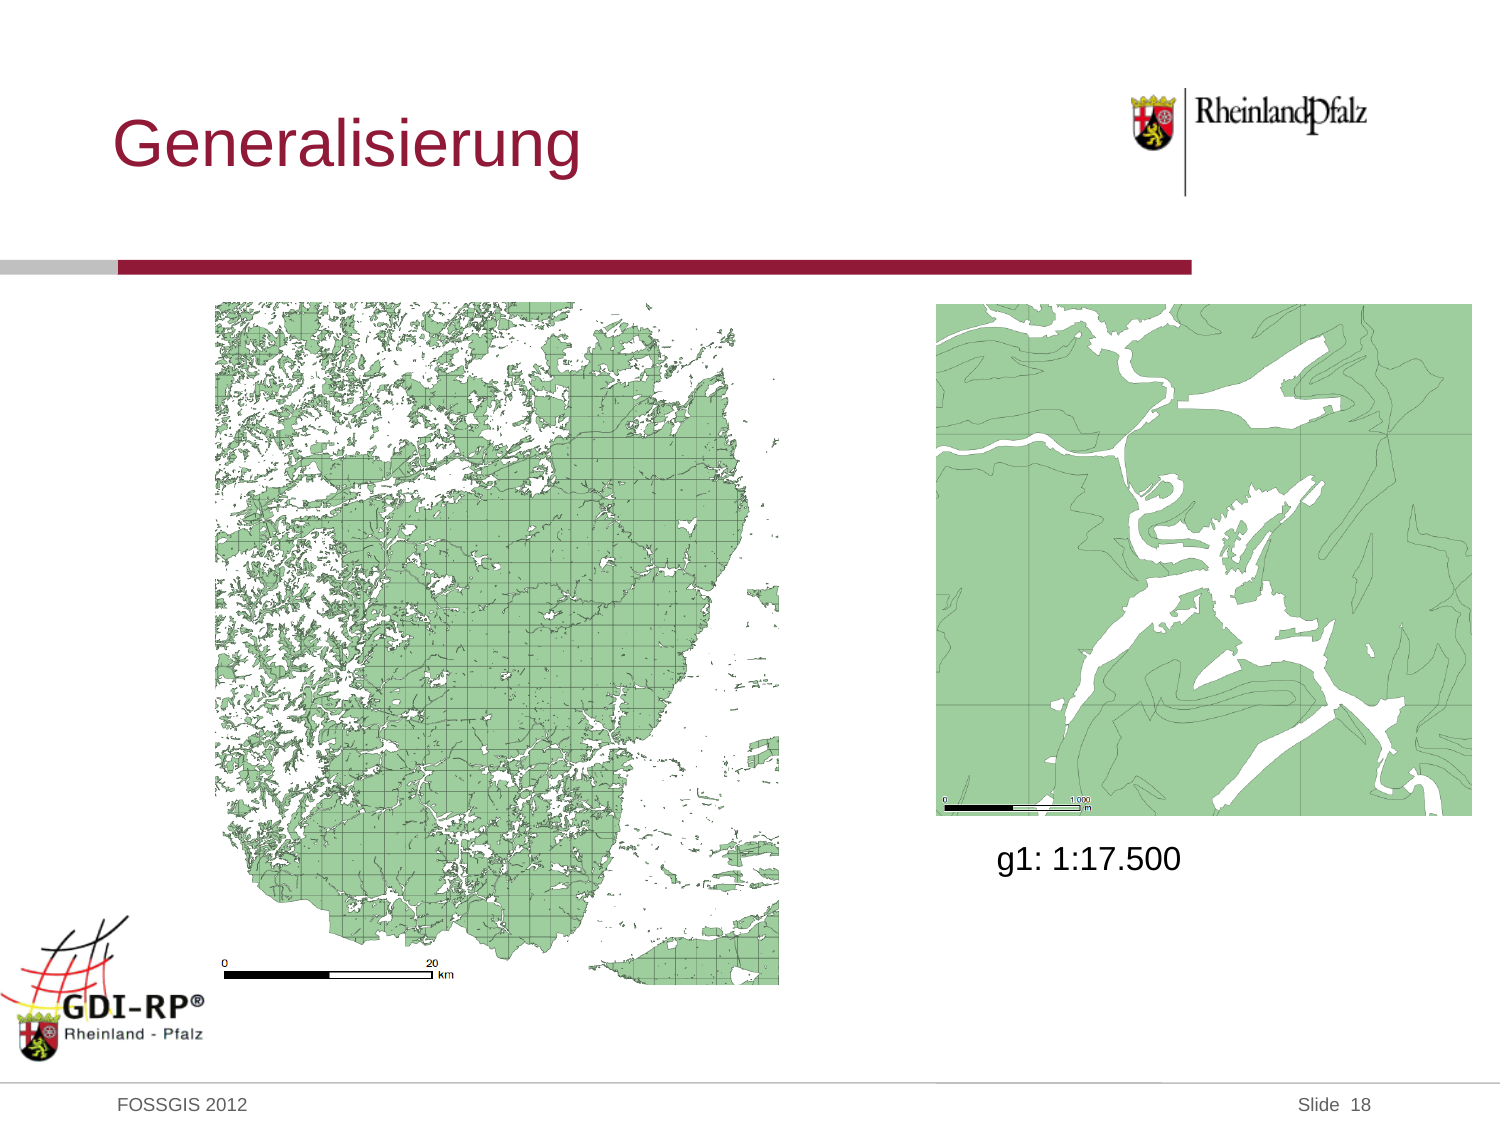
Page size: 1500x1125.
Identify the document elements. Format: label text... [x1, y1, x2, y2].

picture [1131, 88, 1447, 198]
picture [936, 304, 1472, 816]
picture [215, 302, 779, 985]
title Generalisierung [112, 63, 1071, 224]
text_box g1: 1:17.500 [981, 829, 1197, 886]
picture [0, 915, 207, 1063]
